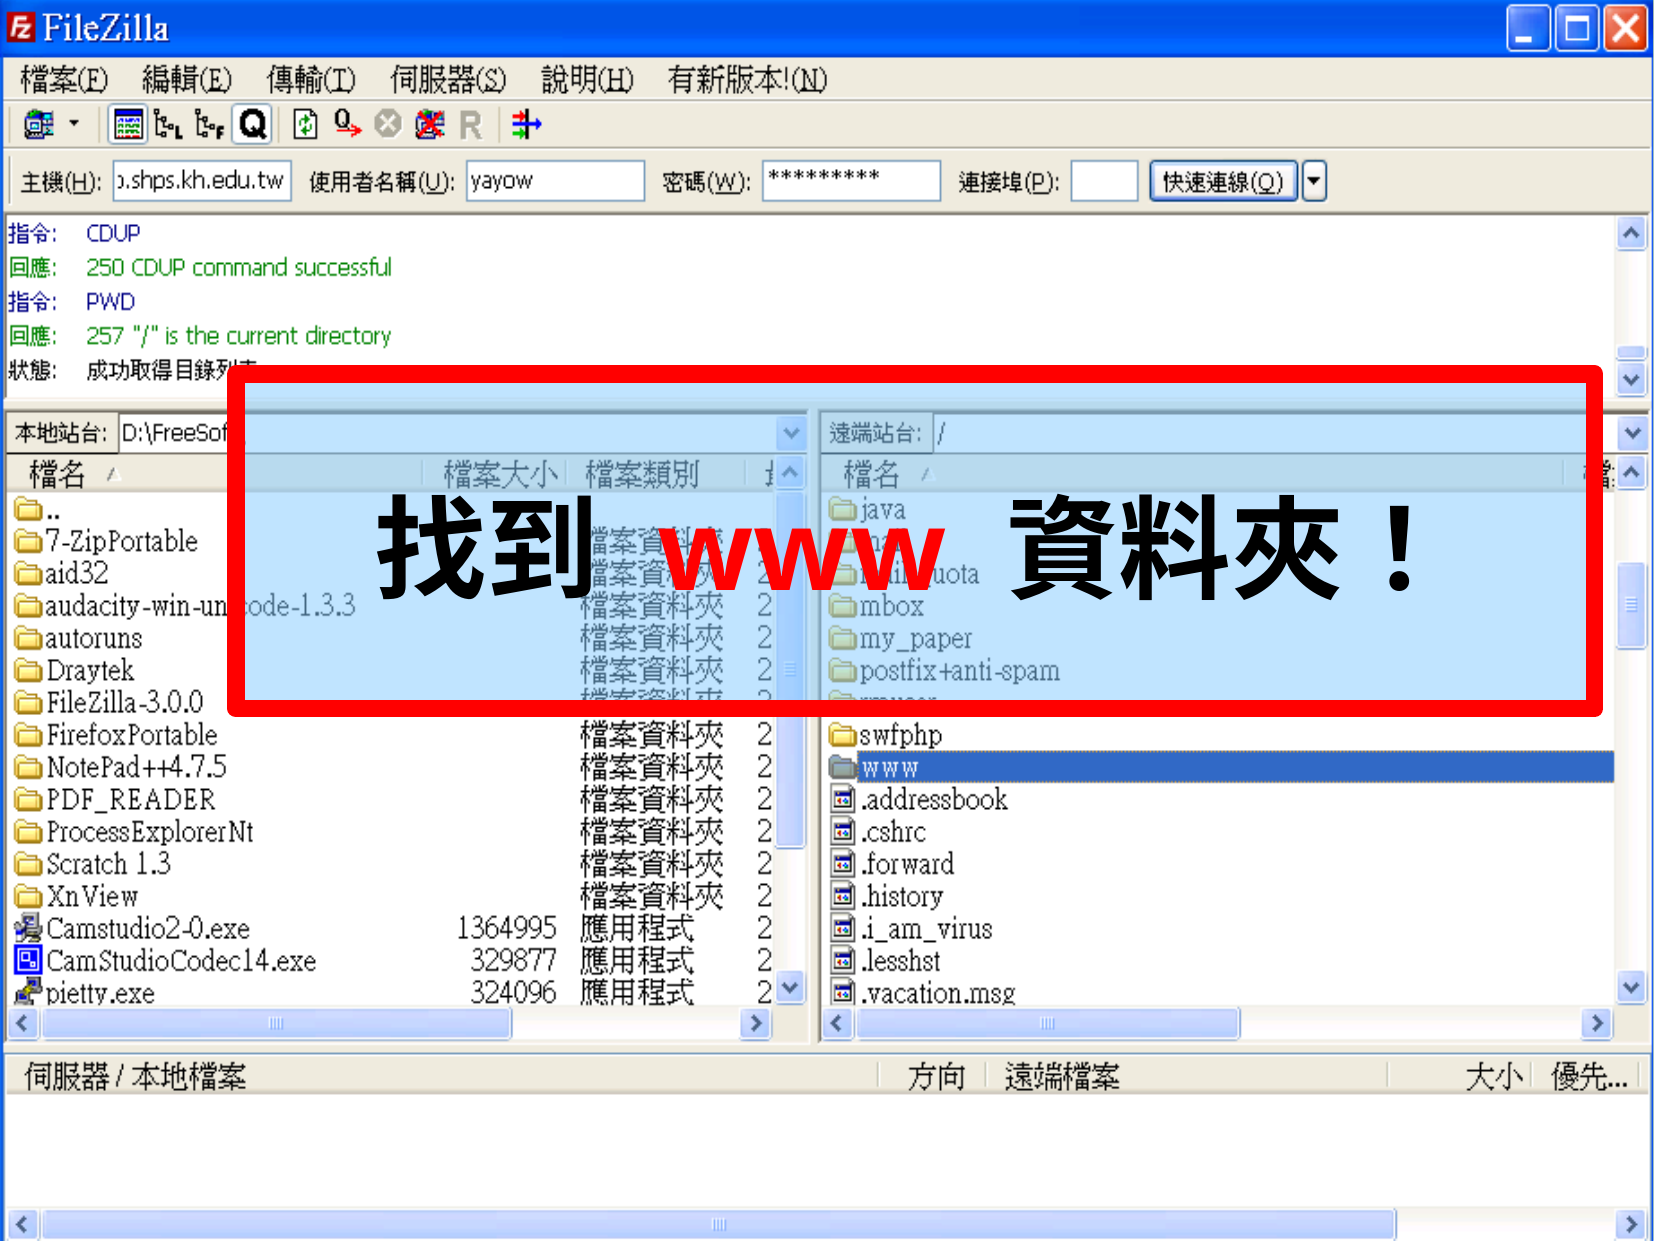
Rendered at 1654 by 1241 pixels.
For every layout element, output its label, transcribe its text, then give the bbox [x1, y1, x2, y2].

text_box 找到 www 資料夾！ [236, 373, 1595, 709]
picture [0, 0, 1654, 1241]
